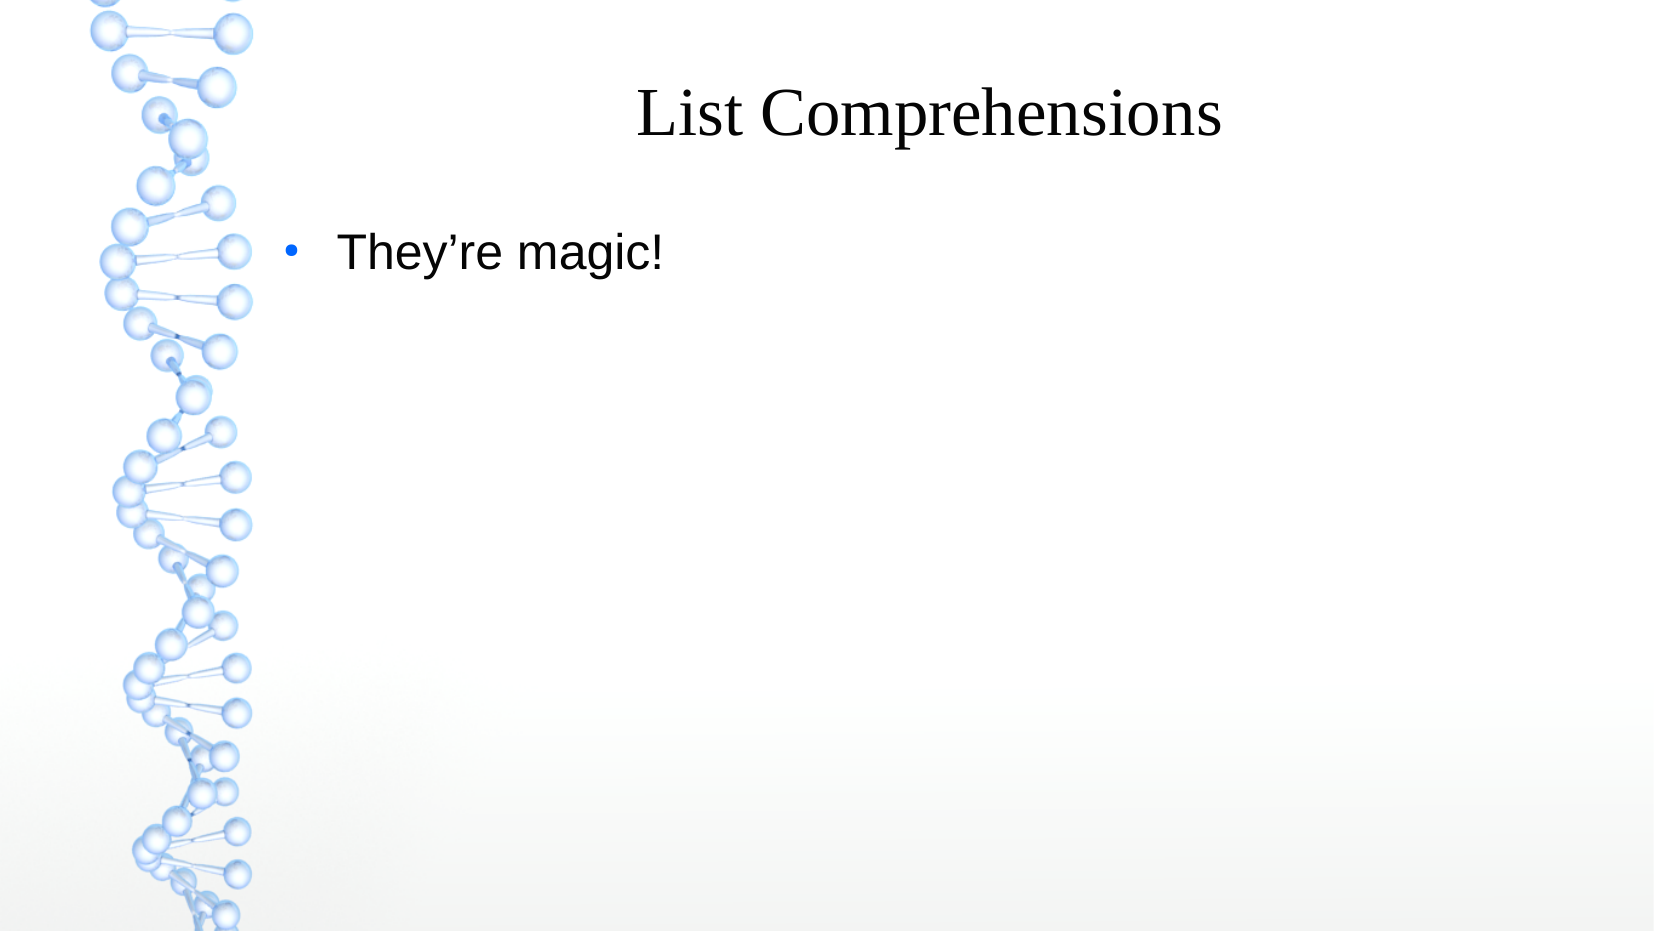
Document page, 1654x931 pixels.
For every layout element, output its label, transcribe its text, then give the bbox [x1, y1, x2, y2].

title List Comprehensions [265, 35, 1595, 189]
picture [0, 0, 1654, 931]
list They’re magic! [265, 224, 1595, 764]
